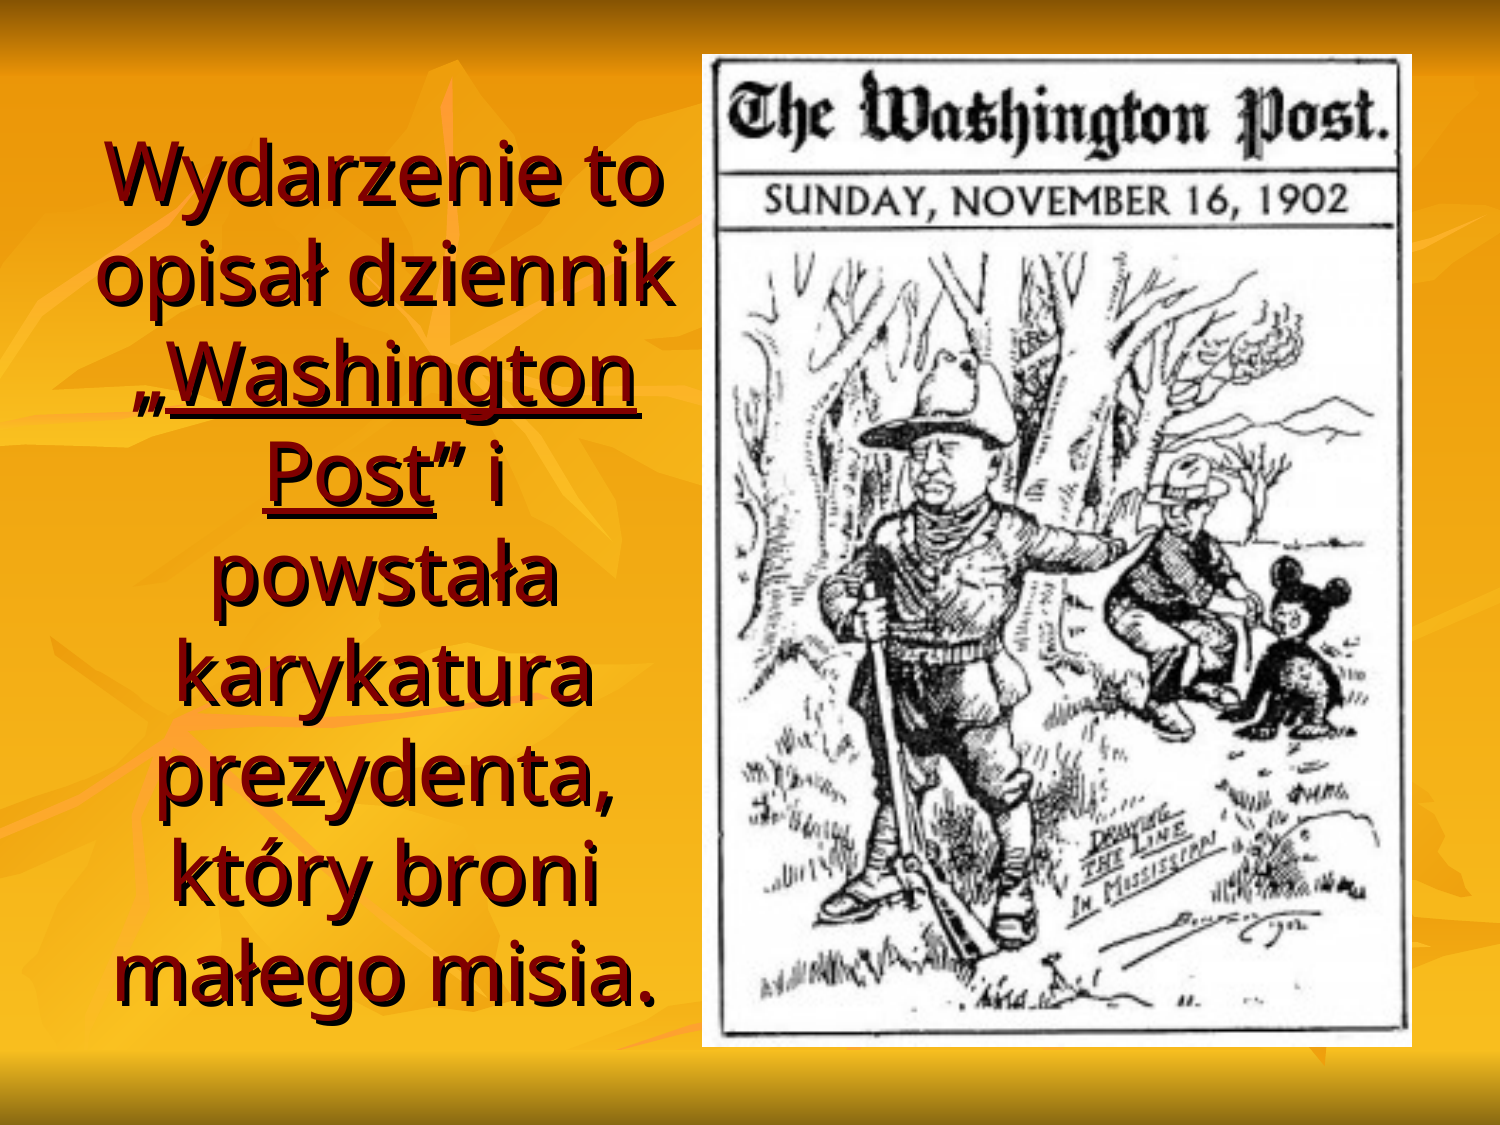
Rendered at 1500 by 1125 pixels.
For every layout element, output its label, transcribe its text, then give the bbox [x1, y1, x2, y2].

title Wydarzenie to opisał dziennik „Washington Post” i powstała karykatura prezydenta, który broni małego misia. [64, 90, 702, 1047]
picture [702, 54, 1412, 1047]
